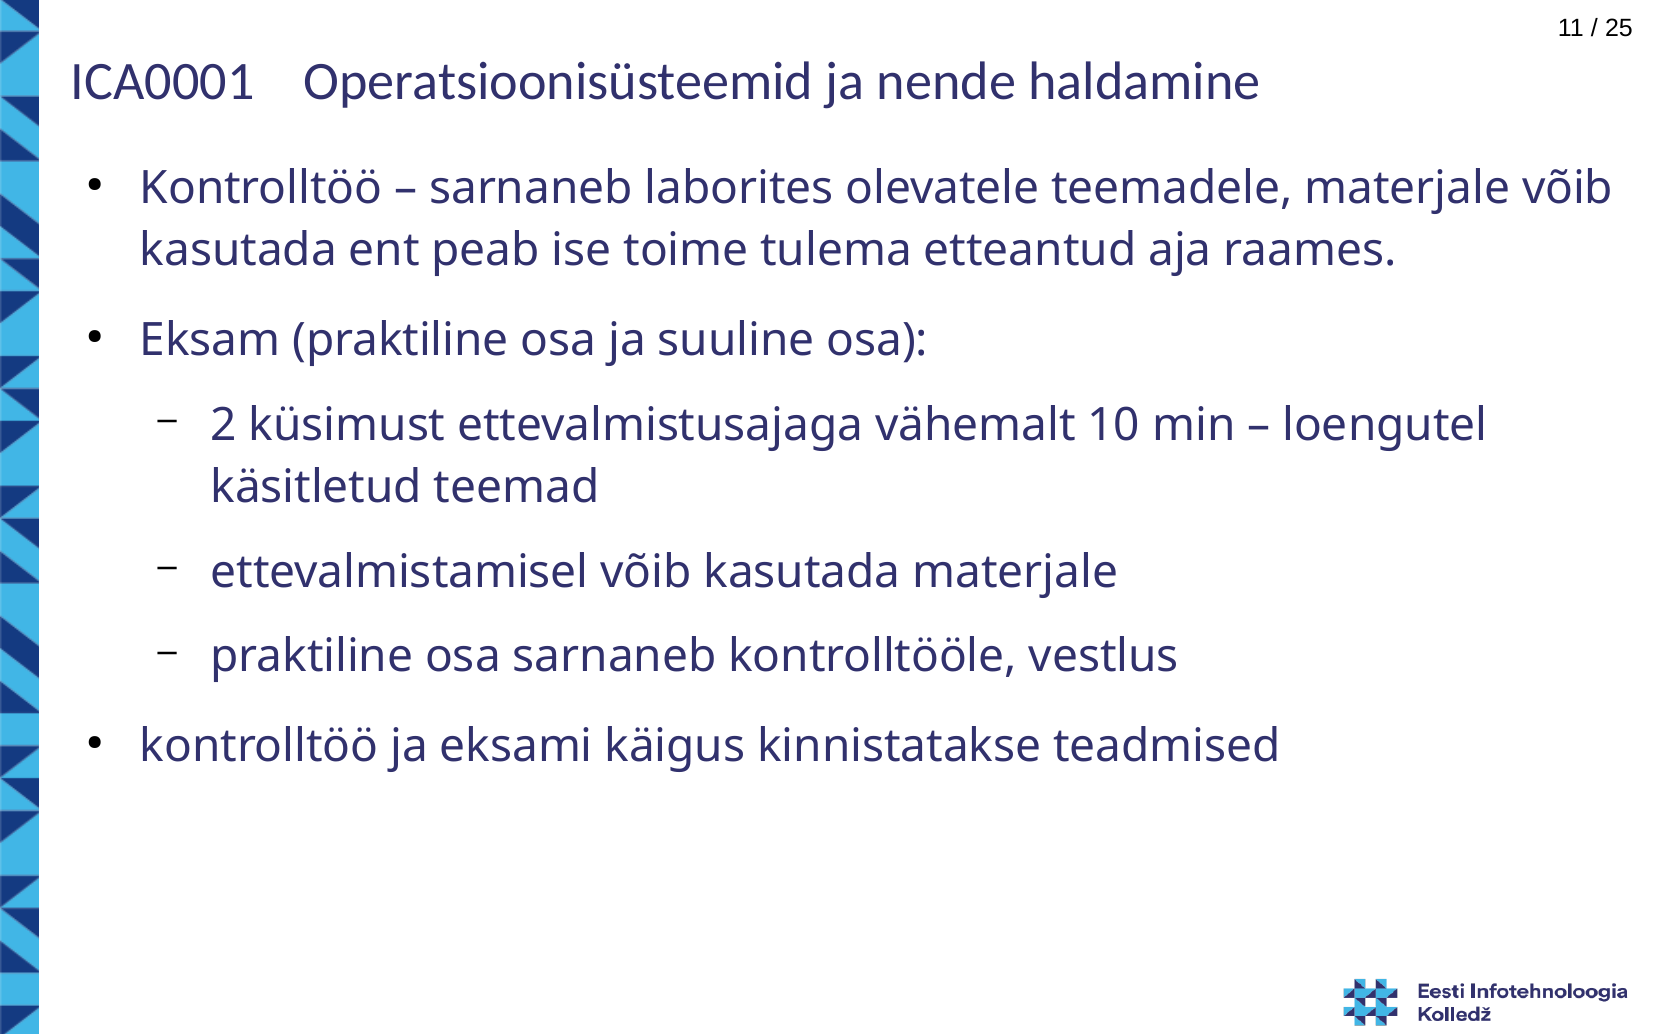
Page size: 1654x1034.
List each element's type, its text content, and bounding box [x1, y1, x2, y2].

title ICA0001 Operatsioonisüsteemid ja nende haldamine [70, 41, 1630, 130]
list Kontrolltöö – sarnaneb laborites olevatele teemadele, materjale võib kasutada ent peab ise toime tulema etteantud aja raames. Eksam (praktiline osa ja suuline osa): 2 küsimust ettevalmistusajaga vähemalt 10 min – loengutel käsitletud teemad ettevalmistamisel võib kasutada materjale praktiline osa sarnaneb kontrolltööle, vestlus kontrolltöö ja eksami käigus kinnistatakse teadmised [68, 153, 1630, 957]
